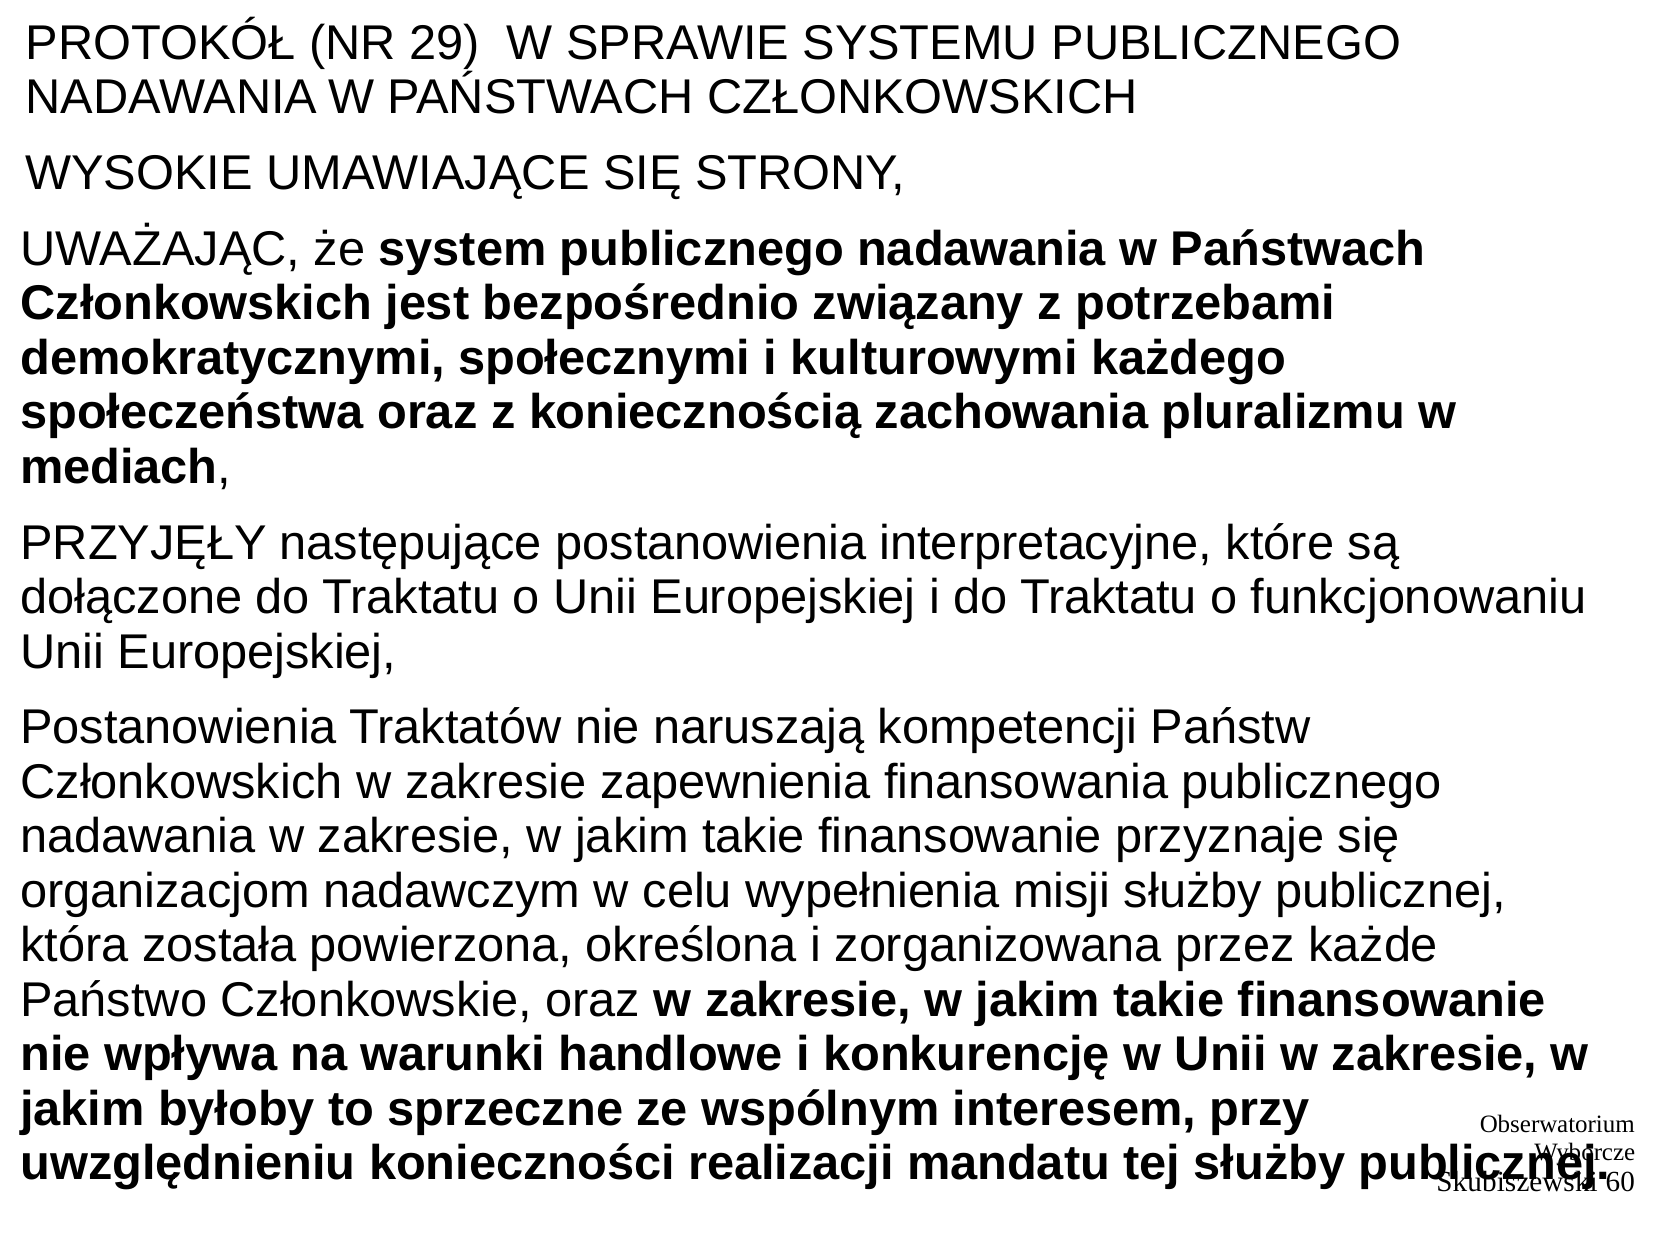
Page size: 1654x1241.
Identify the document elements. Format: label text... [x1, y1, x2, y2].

list PROTOKÓŁ (NR 29) W SPRAWIE SYSTEMU PUBLICZNEGO NADAWANIA W PAŃSTWACH CZŁONKOWSKICH WYSOKIE UMAWIAJĄCE SIĘ STRONY, UWAŻAJĄC, że system publicznego nadawania w Państwach Członkowskich jest bezpośrednio związany z potrzebami demokratycznymi, społecznymi i kulturowymi każdego społeczeństwa oraz z koniecznością zachowania pluralizmu w mediach, PRZYJĘŁY następujące postanowienia interpretacyjne, które są dołączone do Traktatu o Unii Europejskiej i do Traktatu o funkcjonowaniu Unii Europejskiej, Postanowienia Traktatów nie naruszają kompetencji Państw Członkowskich w zakresie zapewnienia finansowania publicznego nadawania w zakresie, w jakim takie finansowanie przyznaje się organizacjom nadawczym w celu wypełnienia misji służby publicznej, która została powierzona, określona i zorganizowana przez każde Państwo Członkowskie, oraz w zakresie, w jakim takie finansowanie nie wpływa na warunki handlowe i konkurencję w Unii w zakresie, w jakim byłoby to sprzeczne ze wspólnym interesem, przy uwzględnieniu konieczności realizacji mandatu tej służby publicznej. [15, 15, 1621, 1216]
